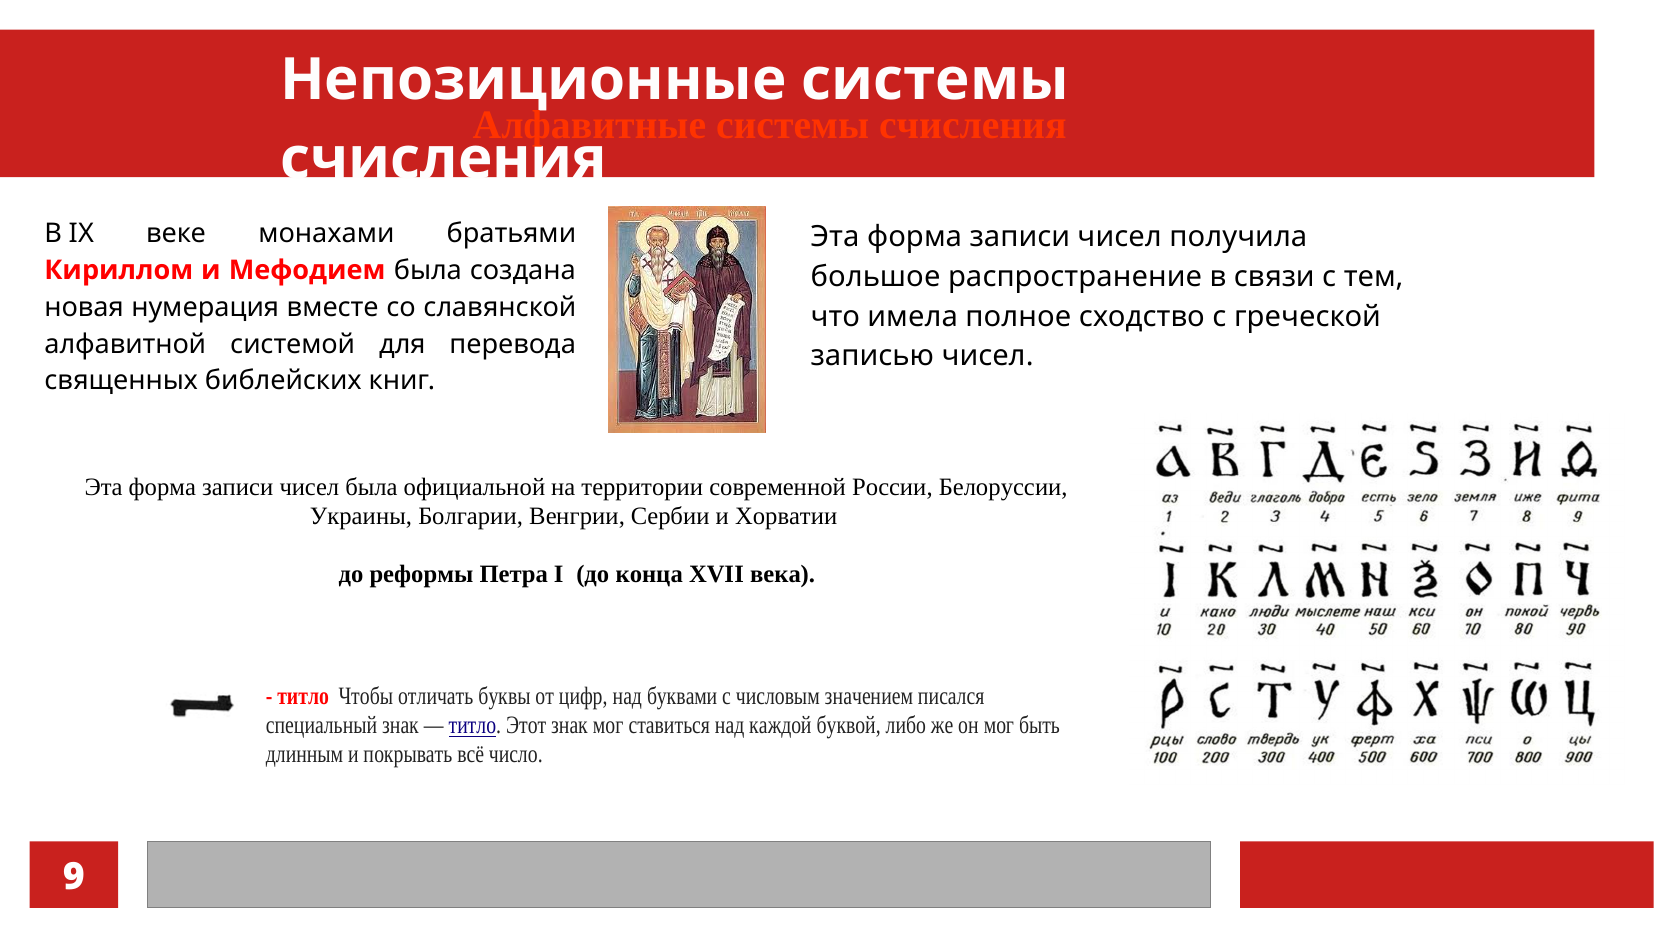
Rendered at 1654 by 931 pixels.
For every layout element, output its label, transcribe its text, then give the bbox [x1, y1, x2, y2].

picture [147, 683, 244, 736]
picture [59, 472, 1093, 618]
text_box В IX веке монахами братьями Кириллом и Мефодием была создана новая нумерация вместе со славянской алфавитной системой для перевода священных библейских книг. [29, 206, 591, 443]
picture [265, 681, 1093, 768]
text_box Эта форма записи чисел получила большое распространение в связи с тем, что имела полное сходство с греческой записью чисел. [795, 207, 1447, 343]
table_header [1545, 236, 1579, 413]
picture [1129, 413, 1625, 785]
text_box Непозиционные системы счисления [265, 30, 1268, 119]
picture [472, 101, 1654, 148]
table_header [1509, 236, 1544, 413]
picture [608, 206, 766, 434]
